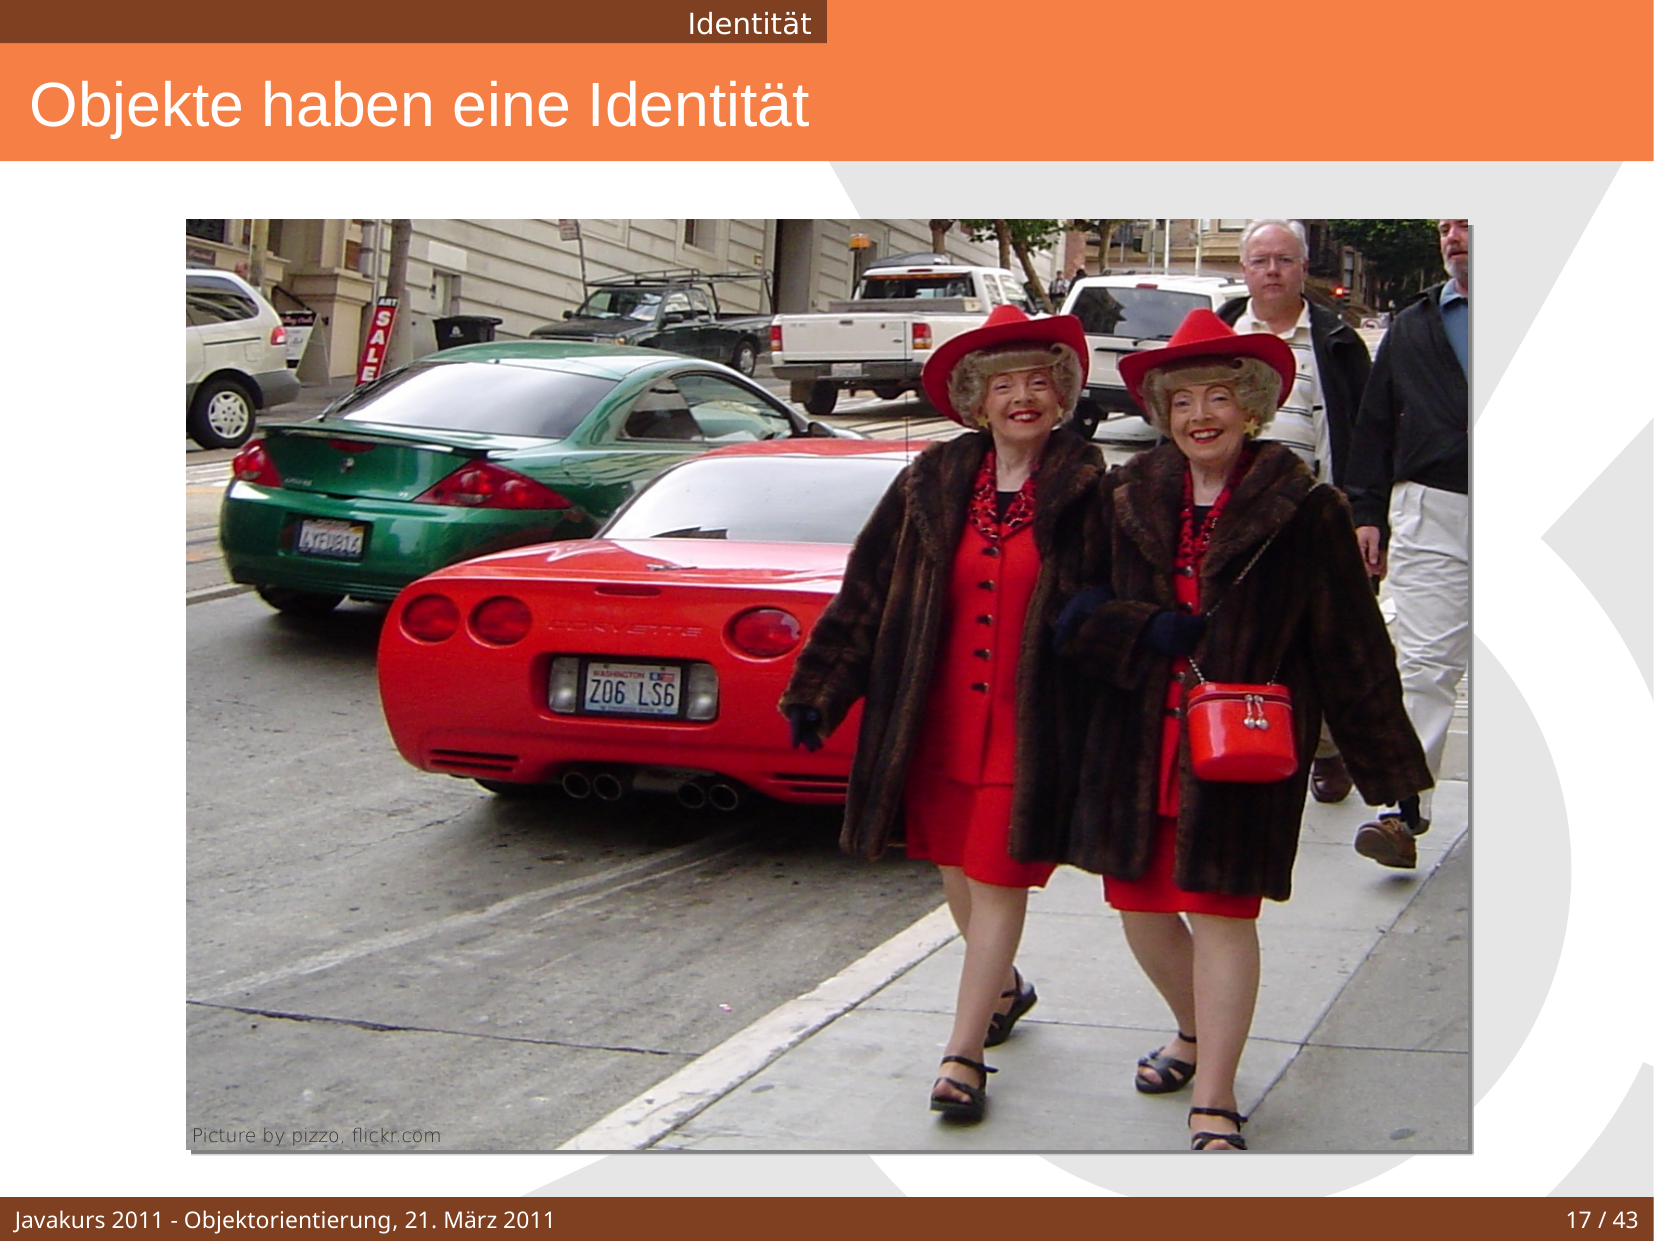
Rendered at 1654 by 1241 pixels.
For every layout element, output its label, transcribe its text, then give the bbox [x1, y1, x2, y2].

text_box Picture by pizzo, flickr.com [177, 1118, 462, 1155]
picture [186, 219, 1468, 1150]
text_box Identität [29, 0, 827, 50]
title Objekte haben eine Identität [29, 67, 1595, 143]
